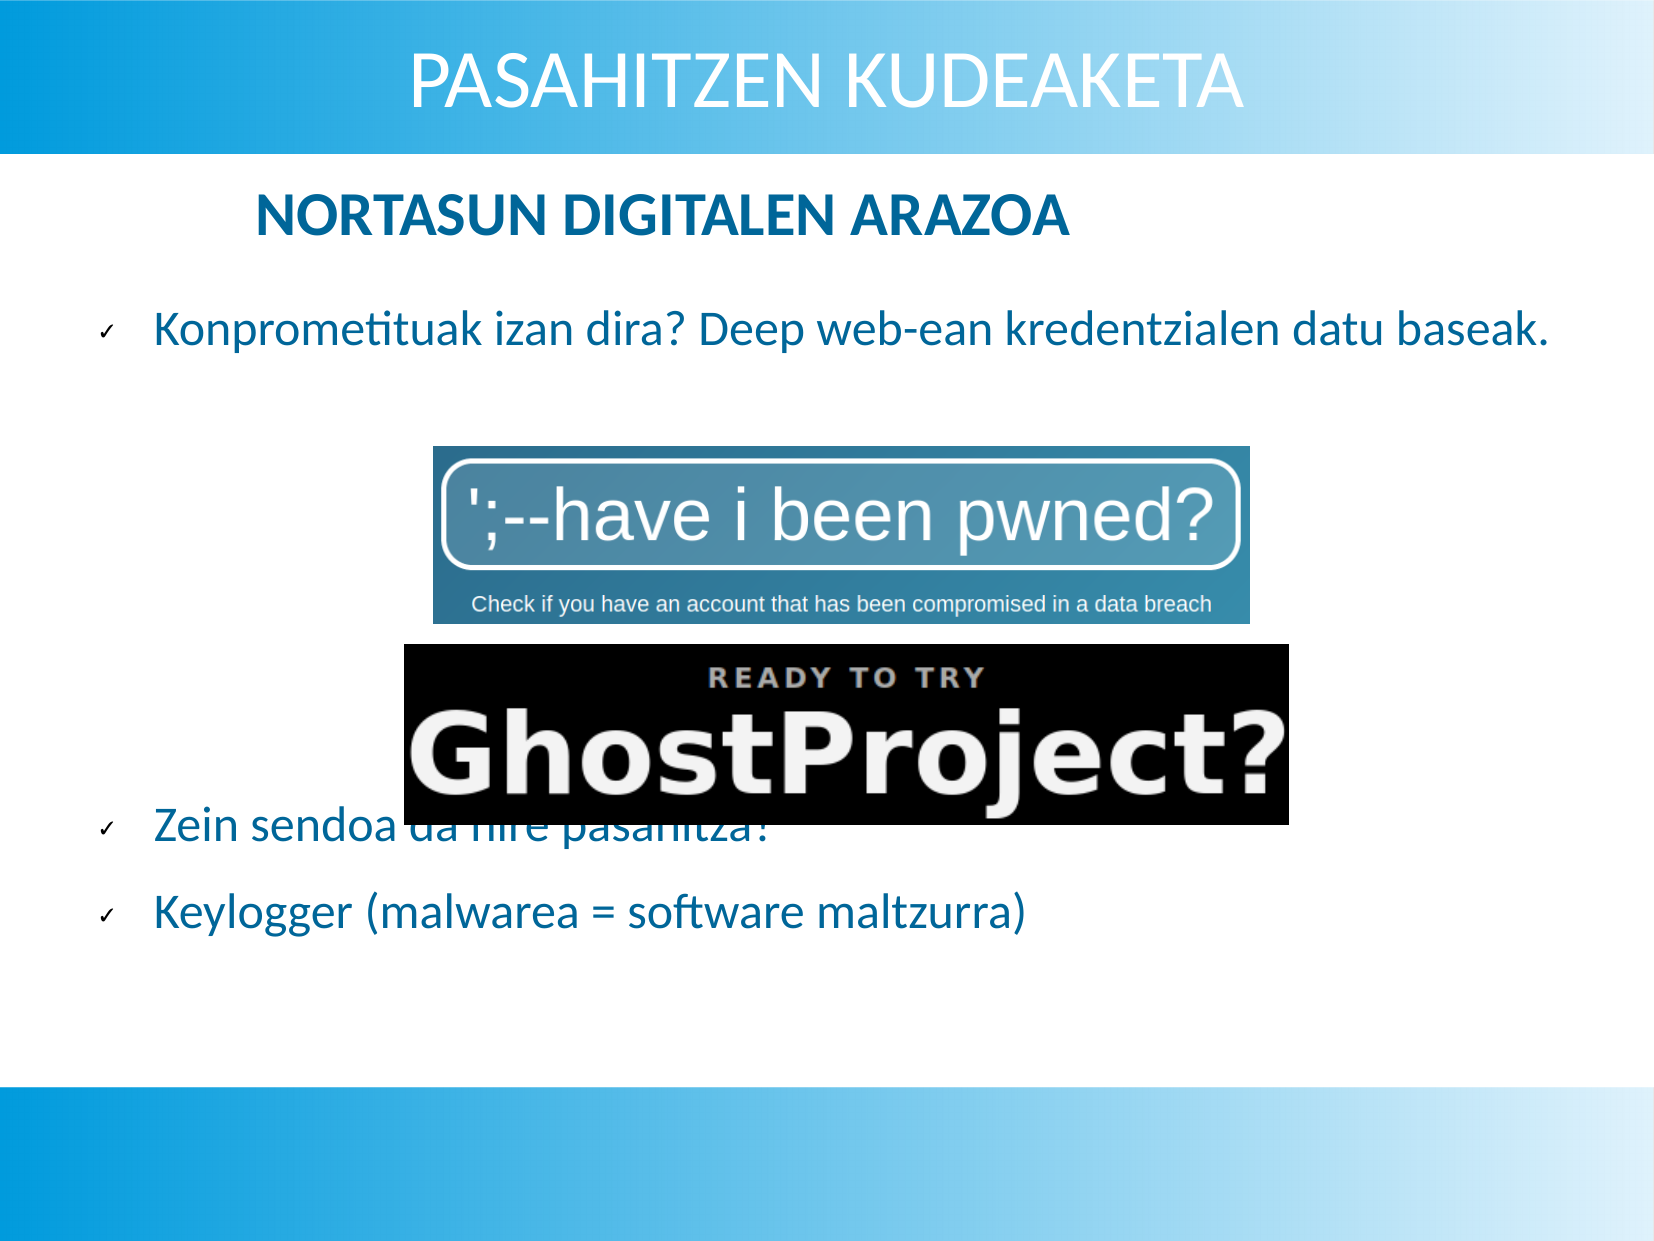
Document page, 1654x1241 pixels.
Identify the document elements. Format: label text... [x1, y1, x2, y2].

text_box NORTASUN DIGITALEN ARAZOA [240, 181, 1372, 269]
picture [0, 1086, 1654, 1241]
picture [433, 446, 1250, 624]
picture [404, 644, 1289, 825]
picture [141, 0, 1654, 154]
list Konprometituak izan dira? Deep web-ean kredentzialen datu baseak. Zein sendoa da nire pasahitza? Keylogger (malwarea = software maltzurra) [82, 300, 1616, 1063]
title PASAHITZEN KUDEAKETA [82, 38, 1572, 136]
